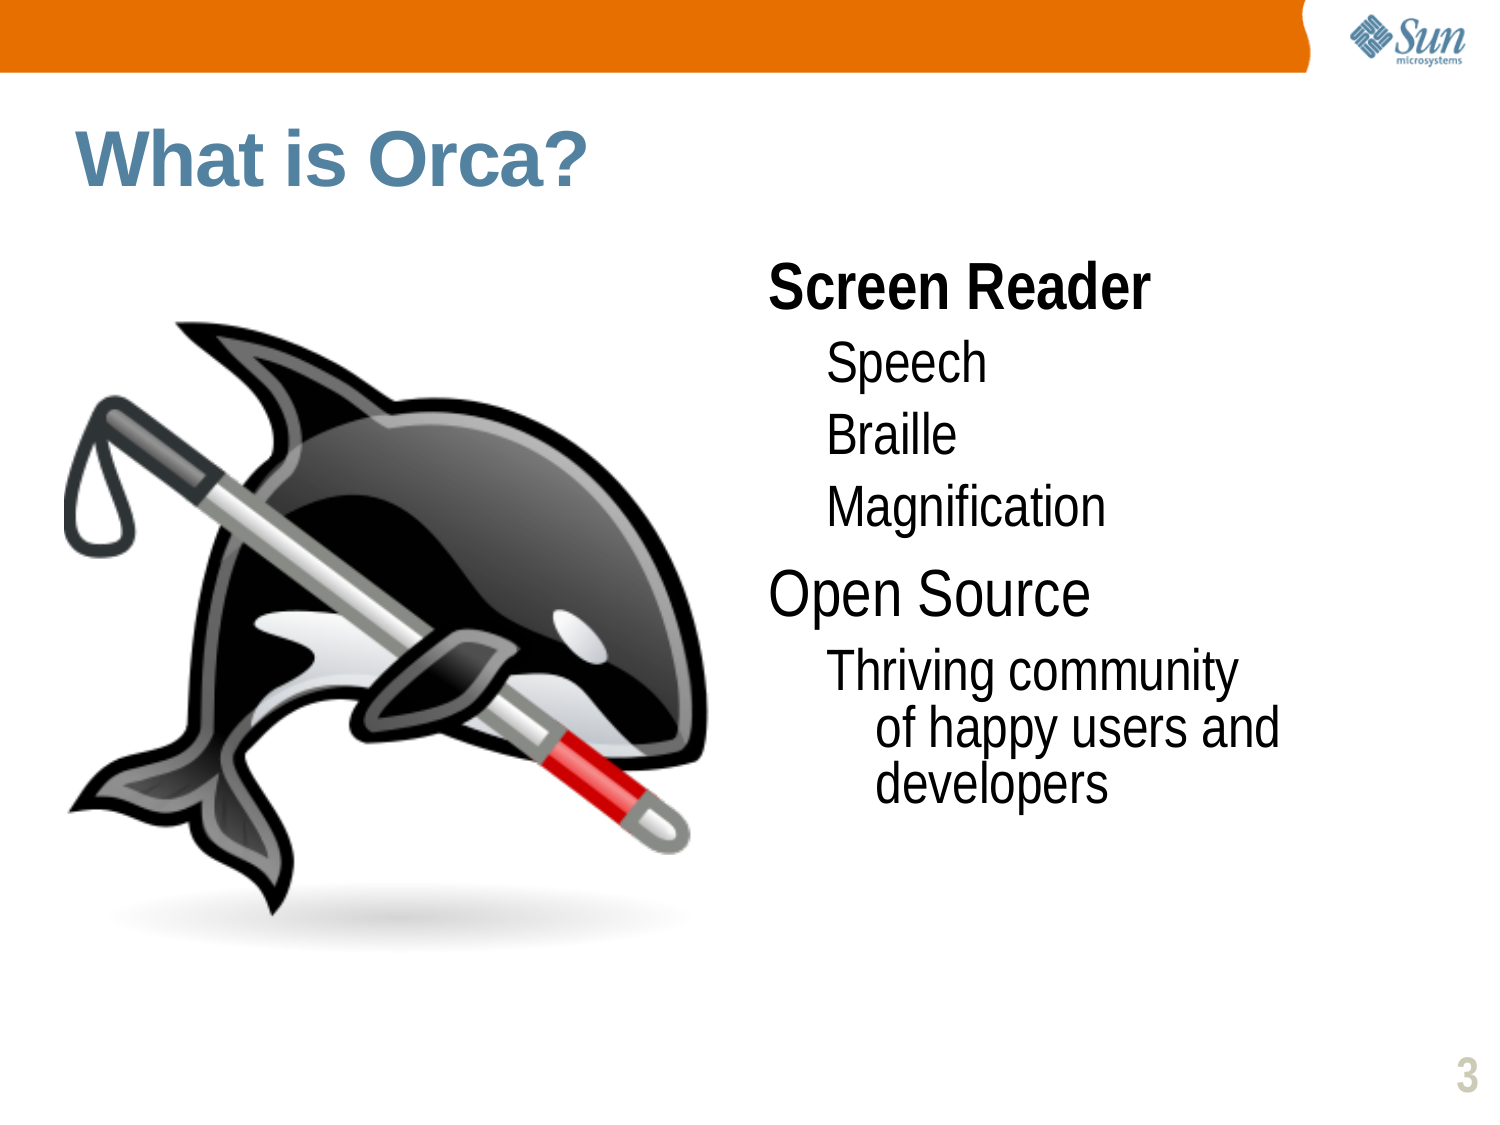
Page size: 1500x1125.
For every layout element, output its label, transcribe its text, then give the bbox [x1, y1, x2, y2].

title What is Orca? [75, 122, 1438, 228]
list Screen Reader Speech Braille Magnification Open Source Thriving community of happy users and developers [749, 257, 1463, 1017]
picture [64, 310, 717, 963]
picture [0, 0, 1500, 75]
